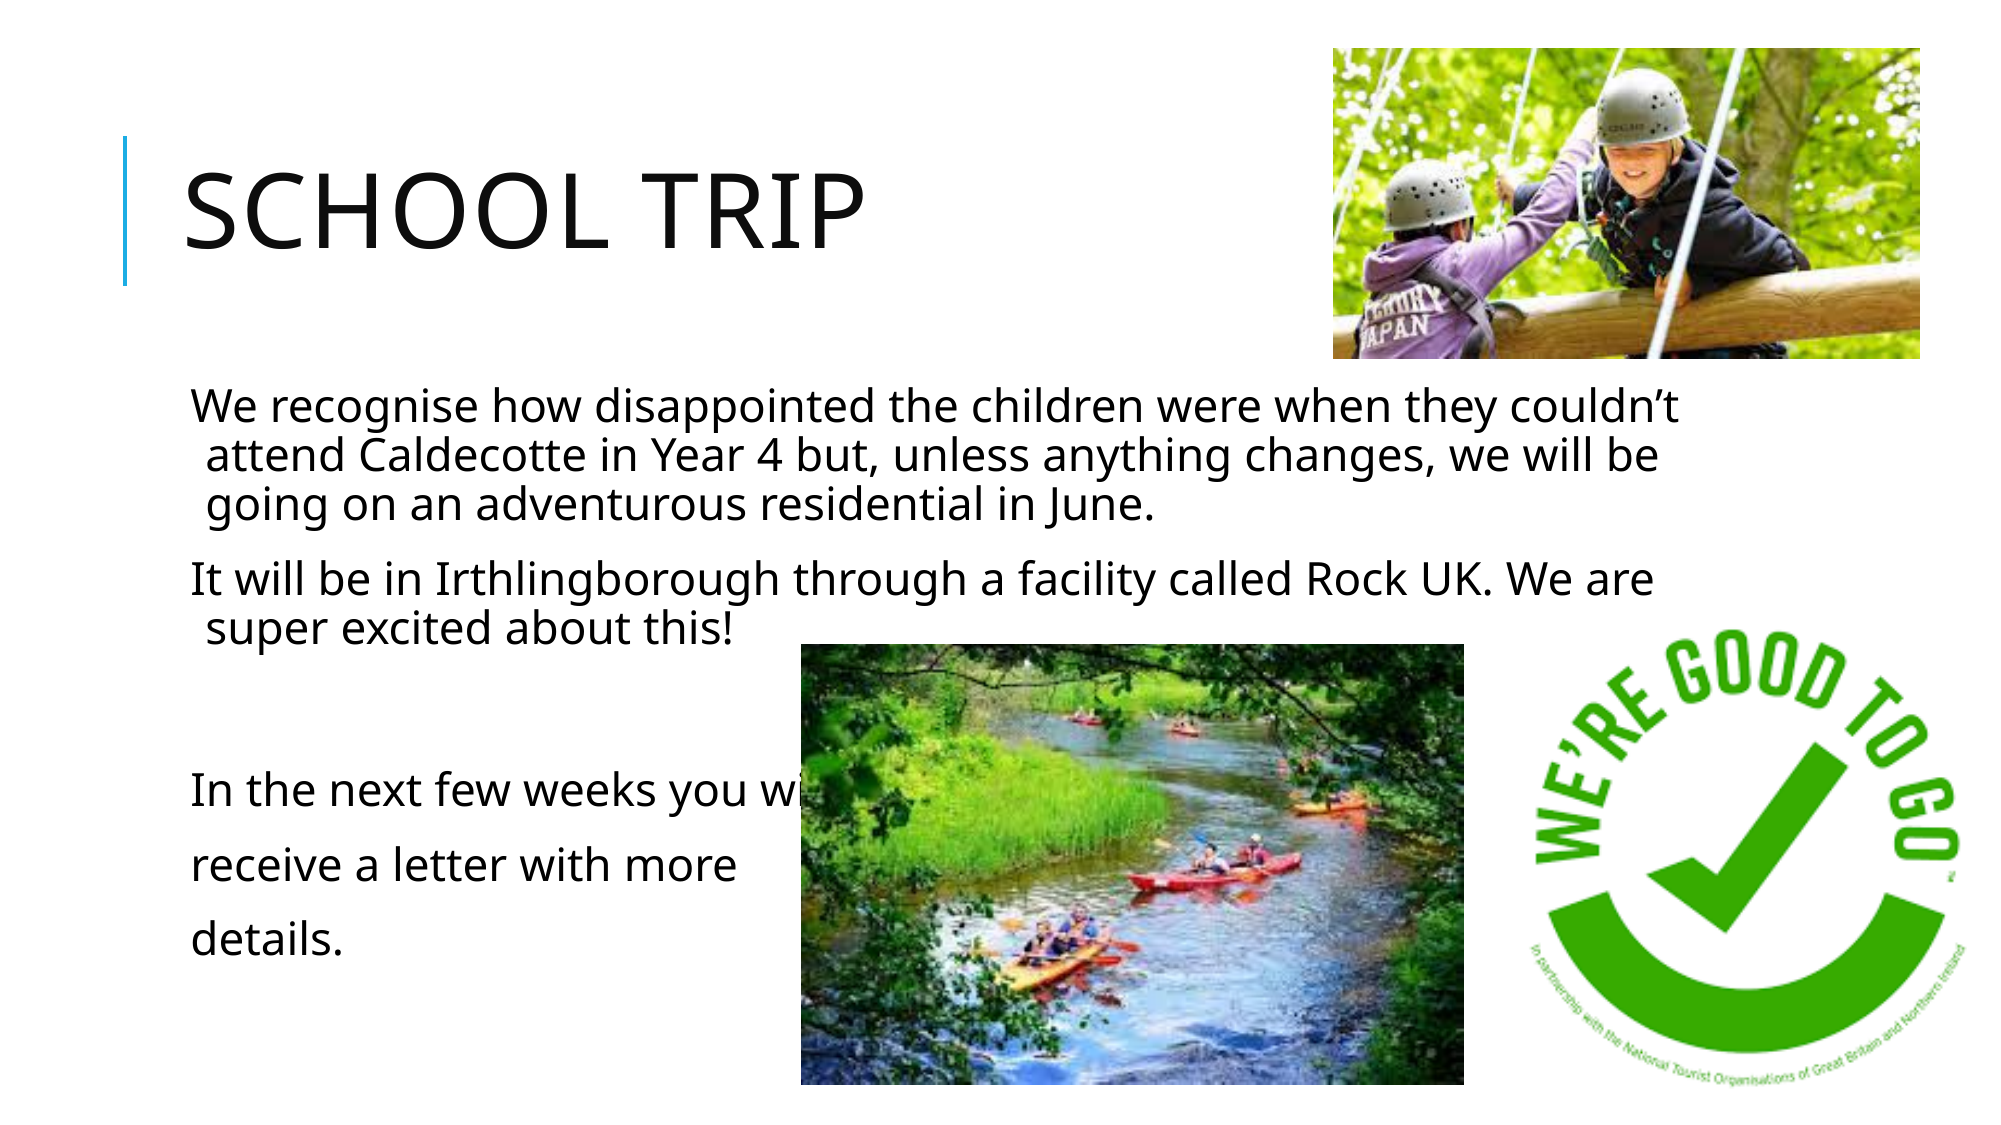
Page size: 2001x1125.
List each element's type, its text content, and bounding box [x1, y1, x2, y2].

list We recognise how disappointed the children were when they couldn’t attend Caldecotte in Year 4 but, unless anything changes, we will be going on an adventurous residential in June. It will be in Irthlingborough through a facility called Rock UK. We are super excited about this! In the next few weeks you will receive a letter with more details. [168, 375, 1763, 1036]
picture [1504, 613, 1993, 1102]
title School trip [168, 96, 1333, 343]
picture [1333, 48, 1920, 359]
picture [801, 644, 1464, 1085]
